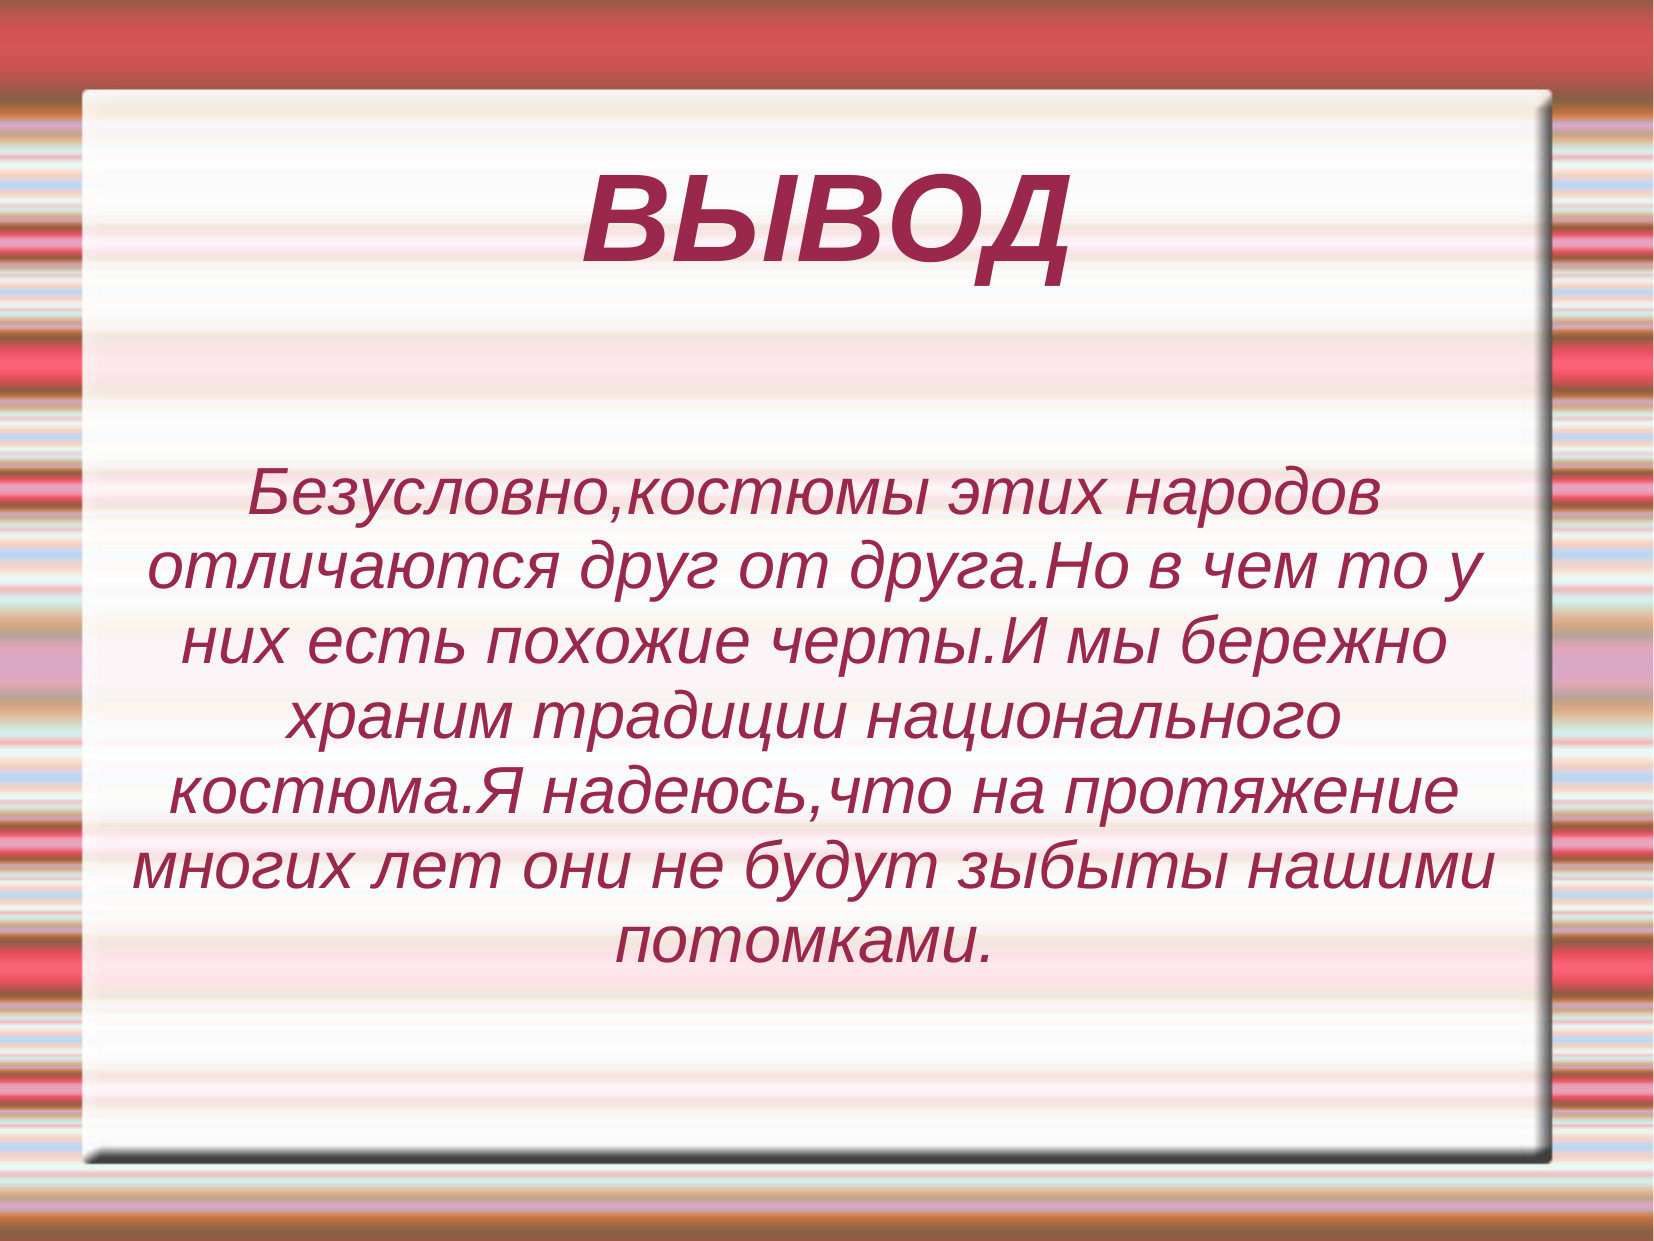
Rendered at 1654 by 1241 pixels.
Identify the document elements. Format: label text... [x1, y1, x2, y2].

subtitle Безусловно,костюмы этих народов отличаются друг от друга.Но в чем то у них есть похожие черты.И мы бережно храним традиции национального костюма.Я надеюсь,что на протяжение многих лет они не будут зыбыты нашими потомками. [124, 324, 1506, 1107]
title ВЫВОД [121, 114, 1534, 322]
picture [0, 0, 1654, 1241]
